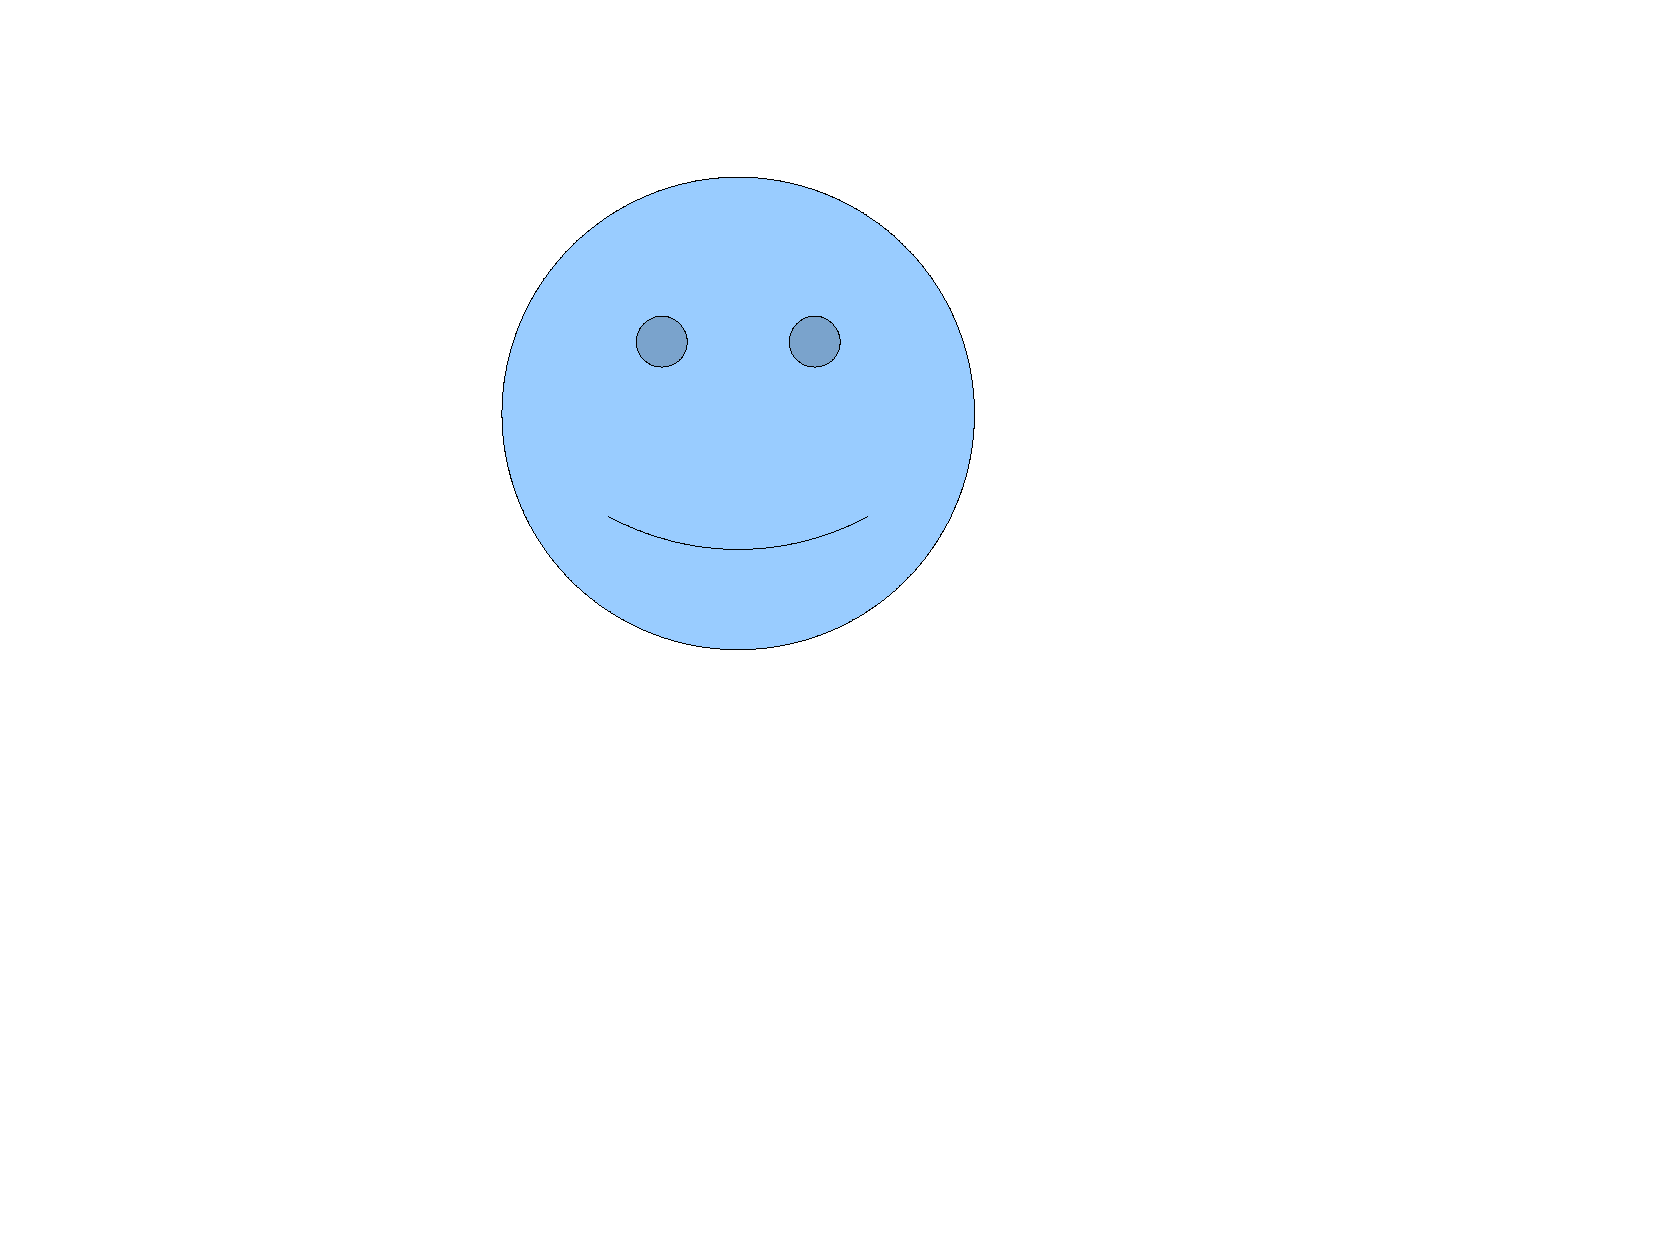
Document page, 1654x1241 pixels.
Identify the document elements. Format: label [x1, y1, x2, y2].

text_box [501, 177, 975, 650]
